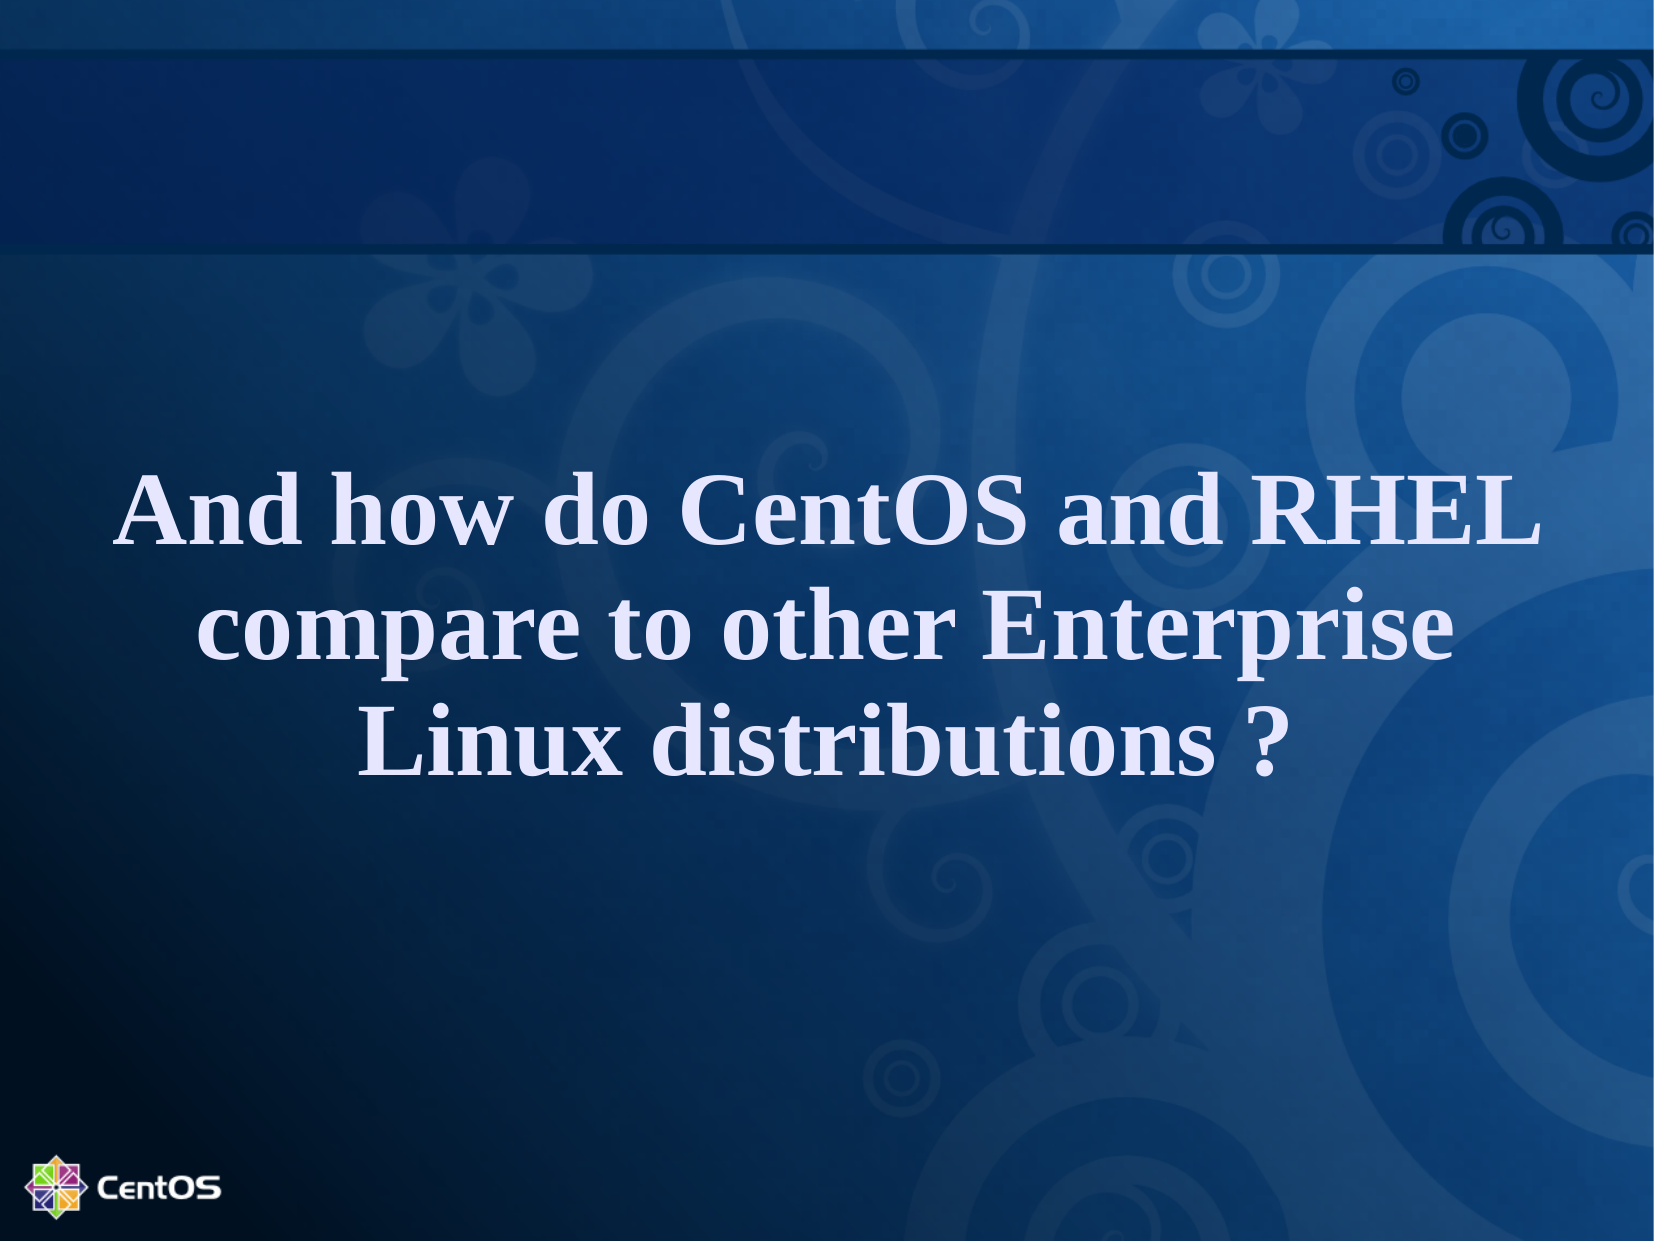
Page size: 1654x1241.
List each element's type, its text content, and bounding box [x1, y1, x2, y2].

picture [0, 0, 1654, 1241]
title And how do CentOS and RHEL compare to other Enterprise Linux distributions ? [82, 49, 1571, 1200]
